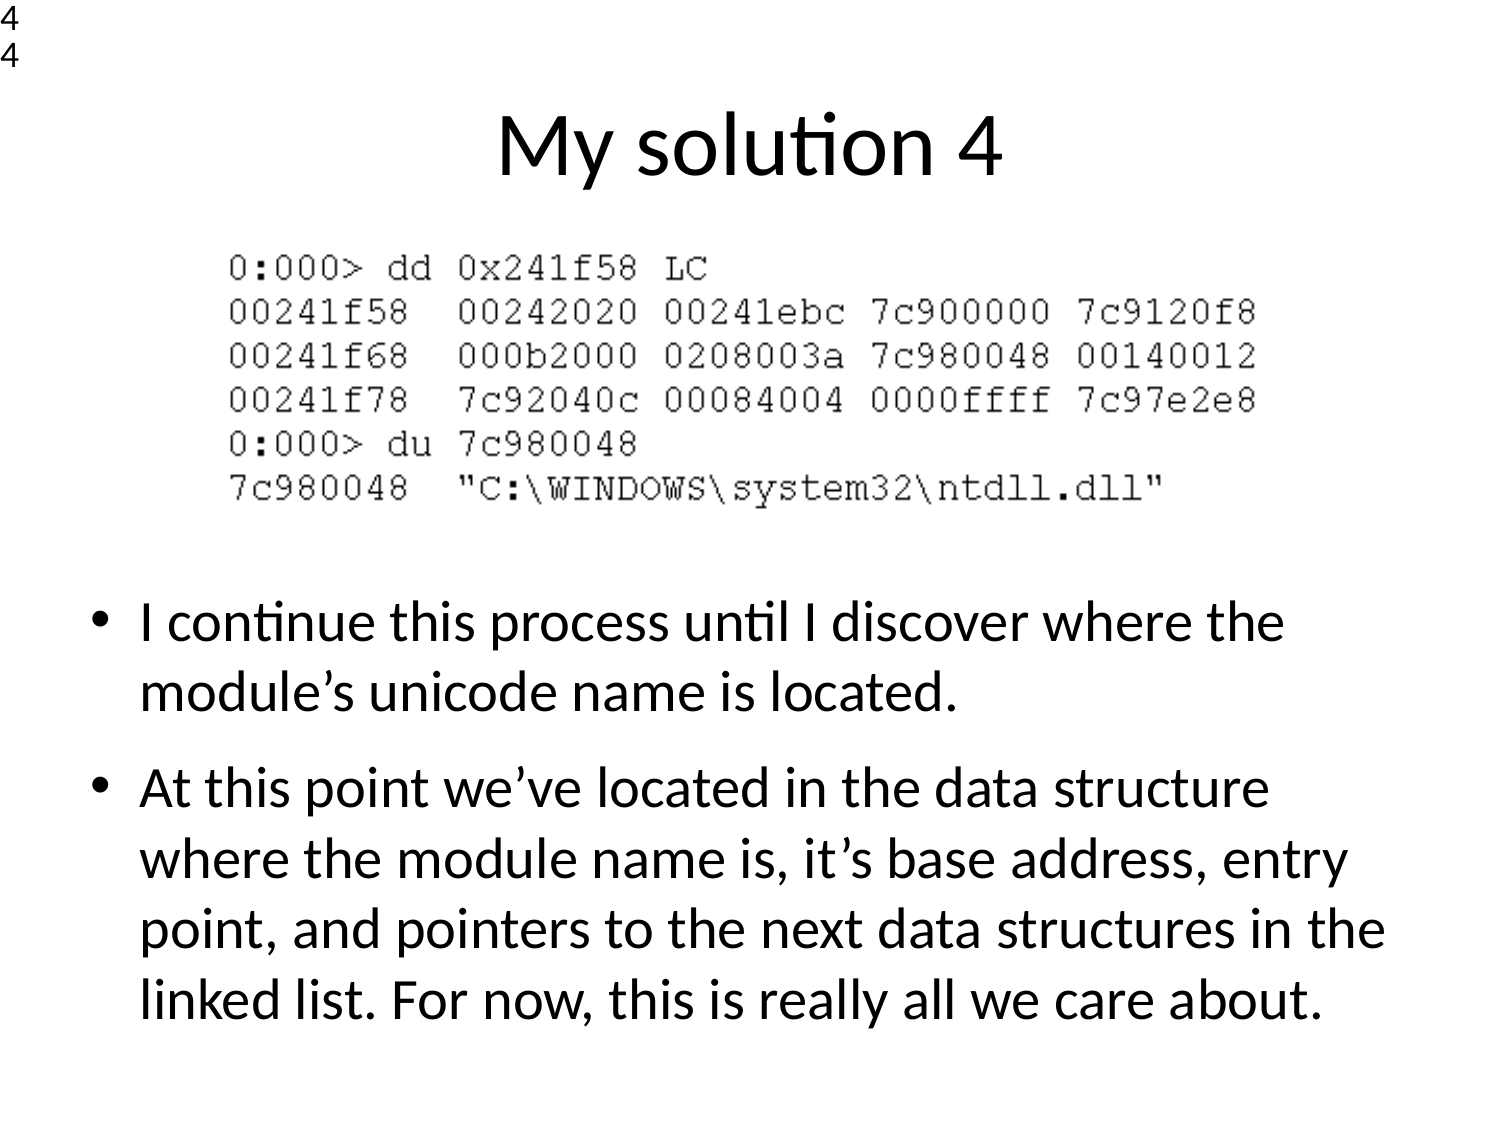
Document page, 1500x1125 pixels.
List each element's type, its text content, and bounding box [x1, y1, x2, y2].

picture [225, 249, 1292, 513]
title My solution 4 [75, 45, 1425, 233]
list I continue this process until I discover where the module’s unicode name is located. At this point we’ve located in the data structure where the module name is, it’s base address, entry point, and pointers to the next data structures in the linked list. For now, this is really all we care about. [75, 575, 1425, 1088]
